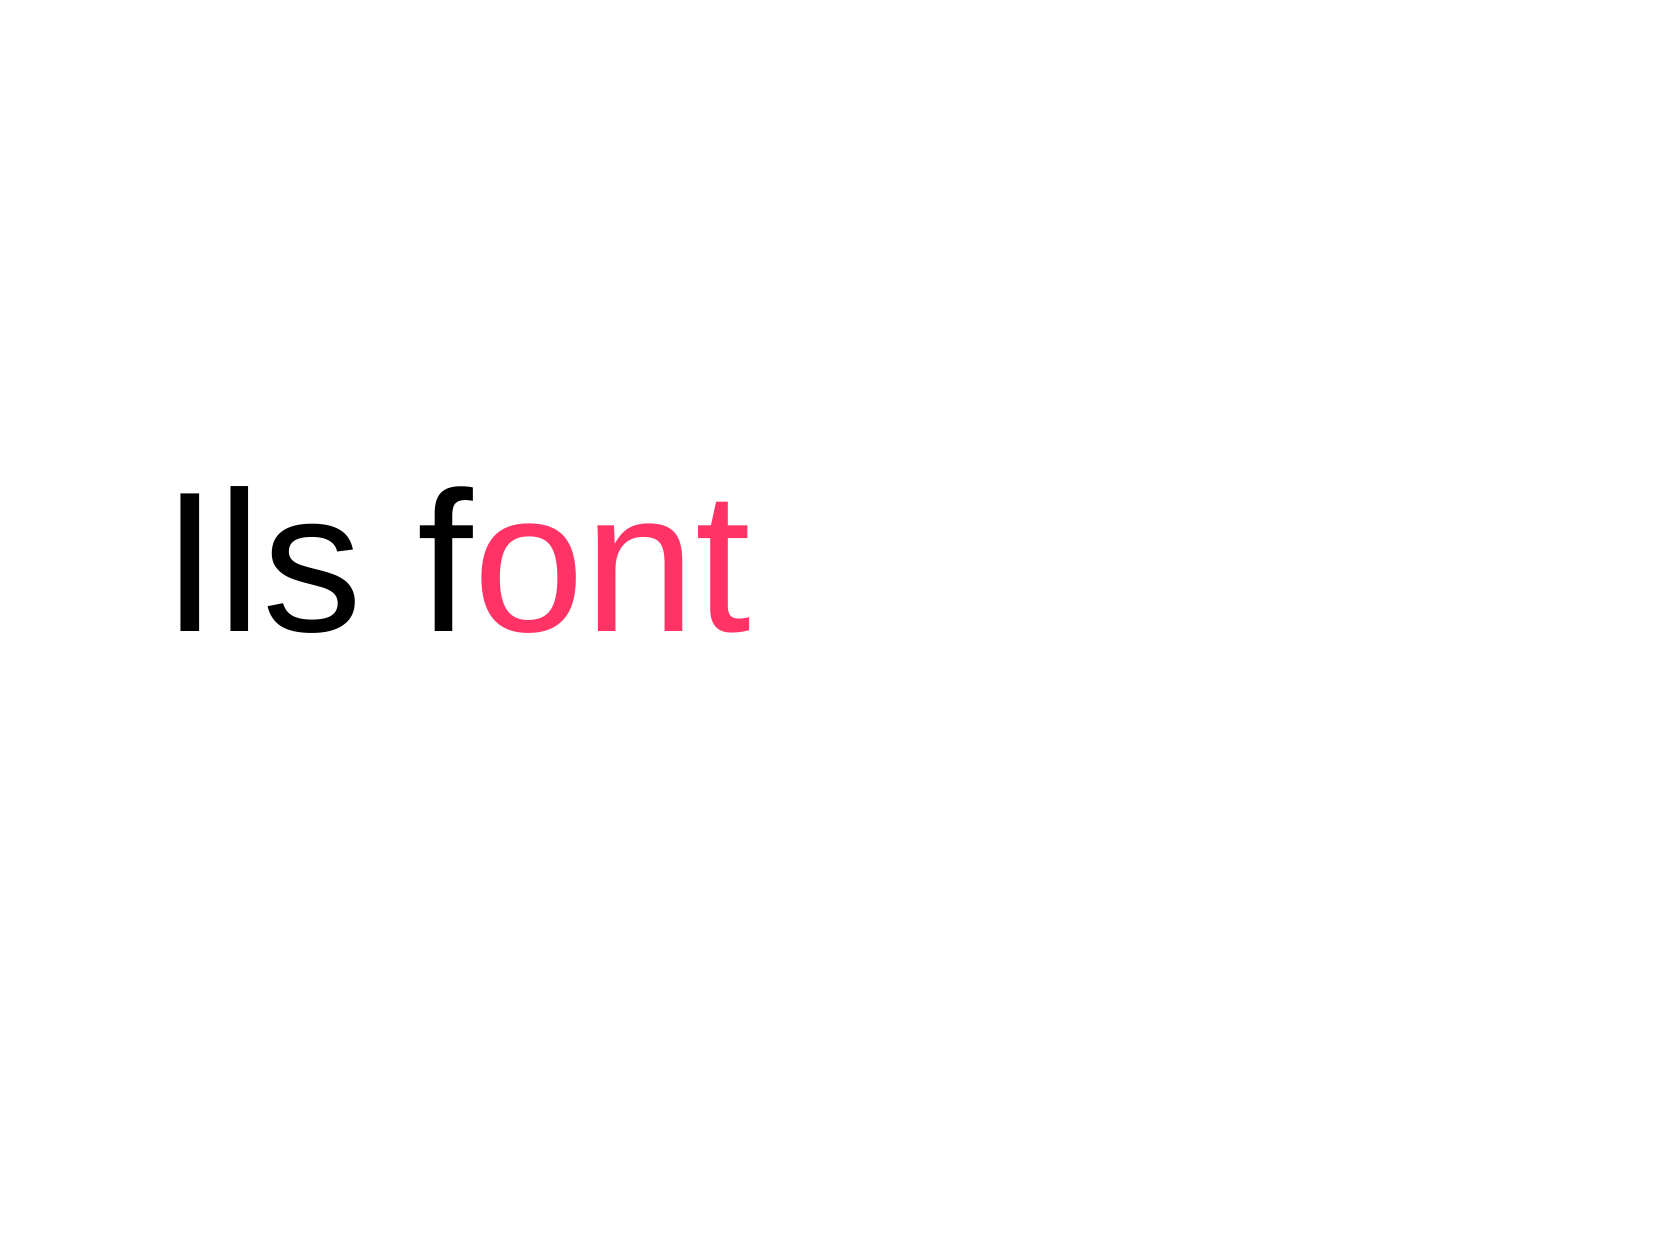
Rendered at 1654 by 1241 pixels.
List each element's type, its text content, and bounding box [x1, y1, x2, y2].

text_box Ils font [147, 442, 1418, 682]
